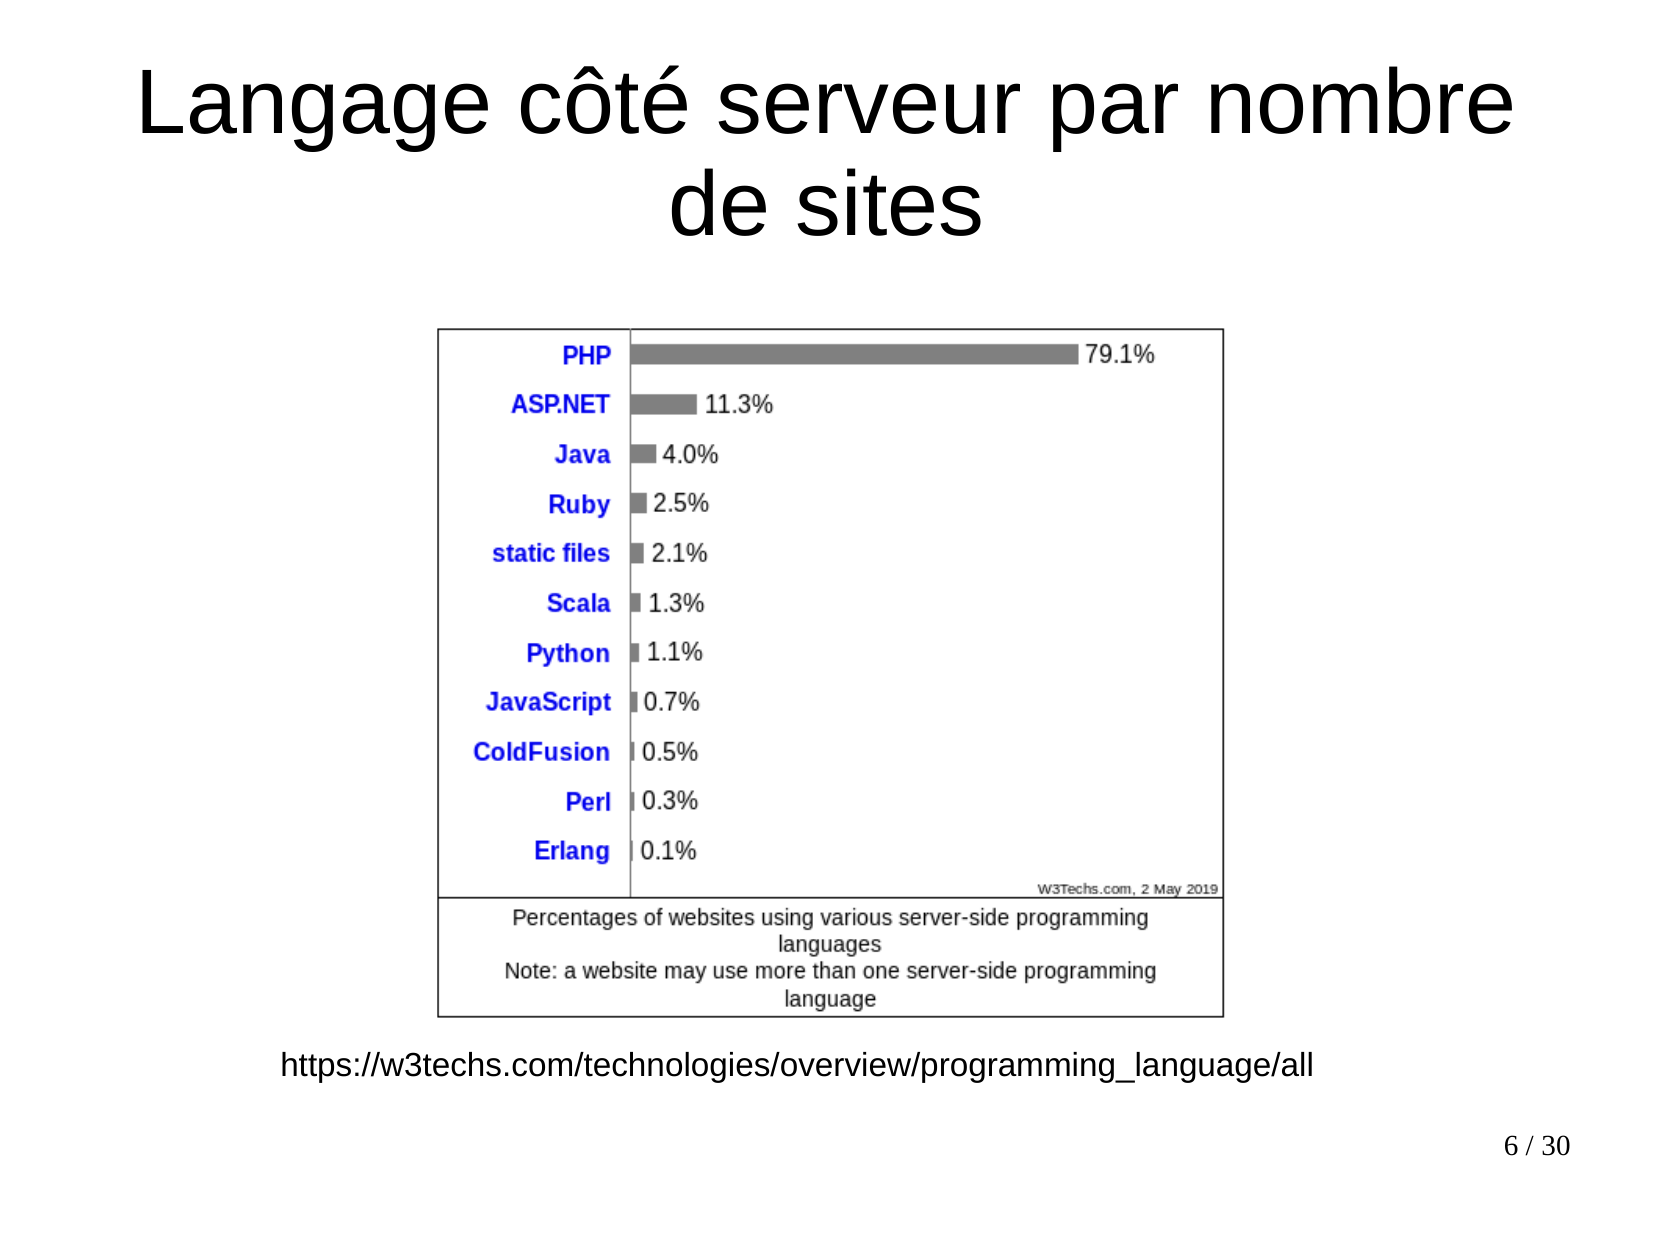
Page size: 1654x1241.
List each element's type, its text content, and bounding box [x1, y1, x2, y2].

text_box https://w3techs.com/technologies/overview/programming_language/all [265, 1039, 1331, 1092]
title Langage côté serveur par nombre de sites [82, 49, 1571, 257]
picture [436, 324, 1229, 1021]
